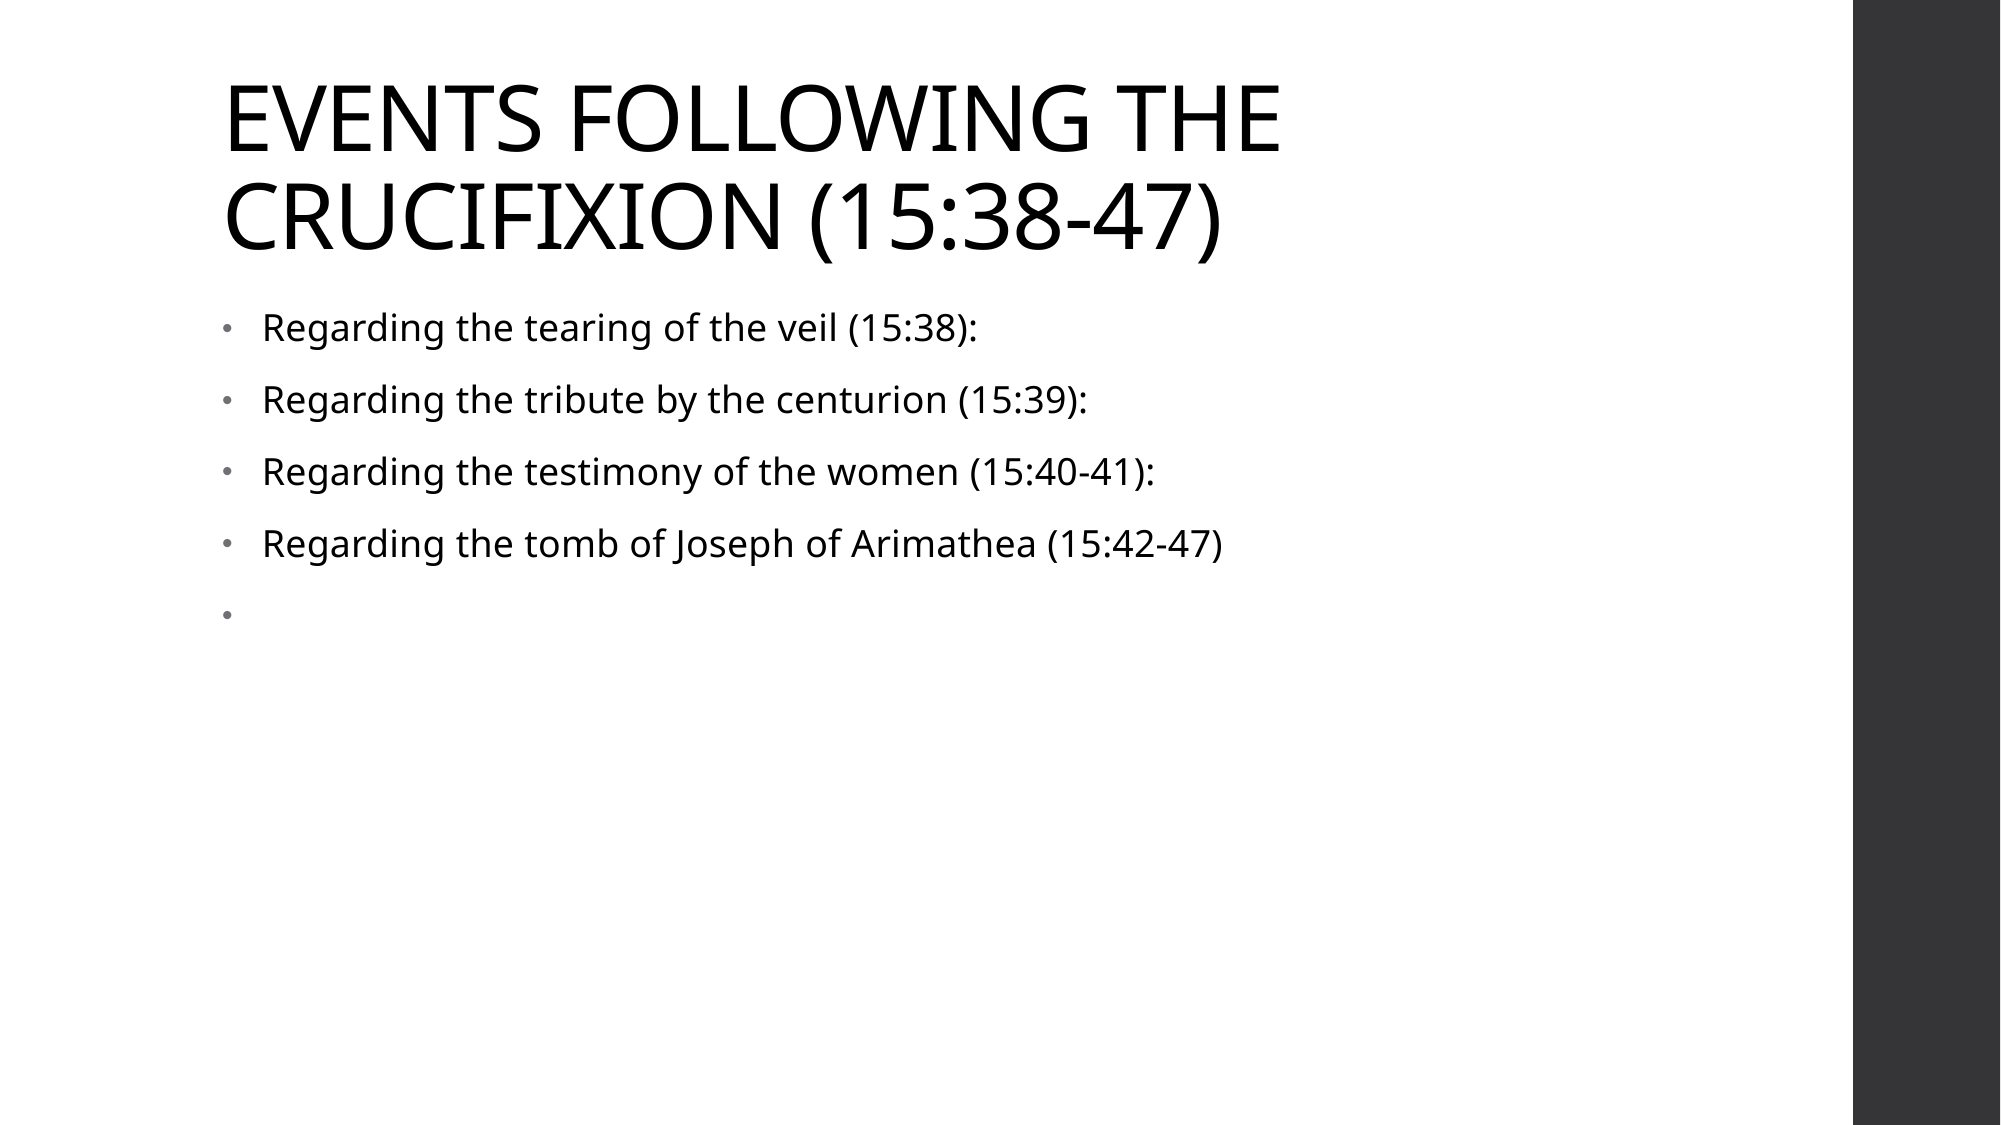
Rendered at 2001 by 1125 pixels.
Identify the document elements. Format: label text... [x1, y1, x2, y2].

list Regarding the tearing of the veil (15:38): Regarding the tribute by the centurion (15:39): Regarding the testimony of the women (15:40-41): Regarding the tomb of Joseph of Arimathea (15:42-47) [206, 299, 1617, 1014]
title EVENTS FOLLOWING THE CRUCIFIXION (15:38-47) [206, 60, 1797, 278]
